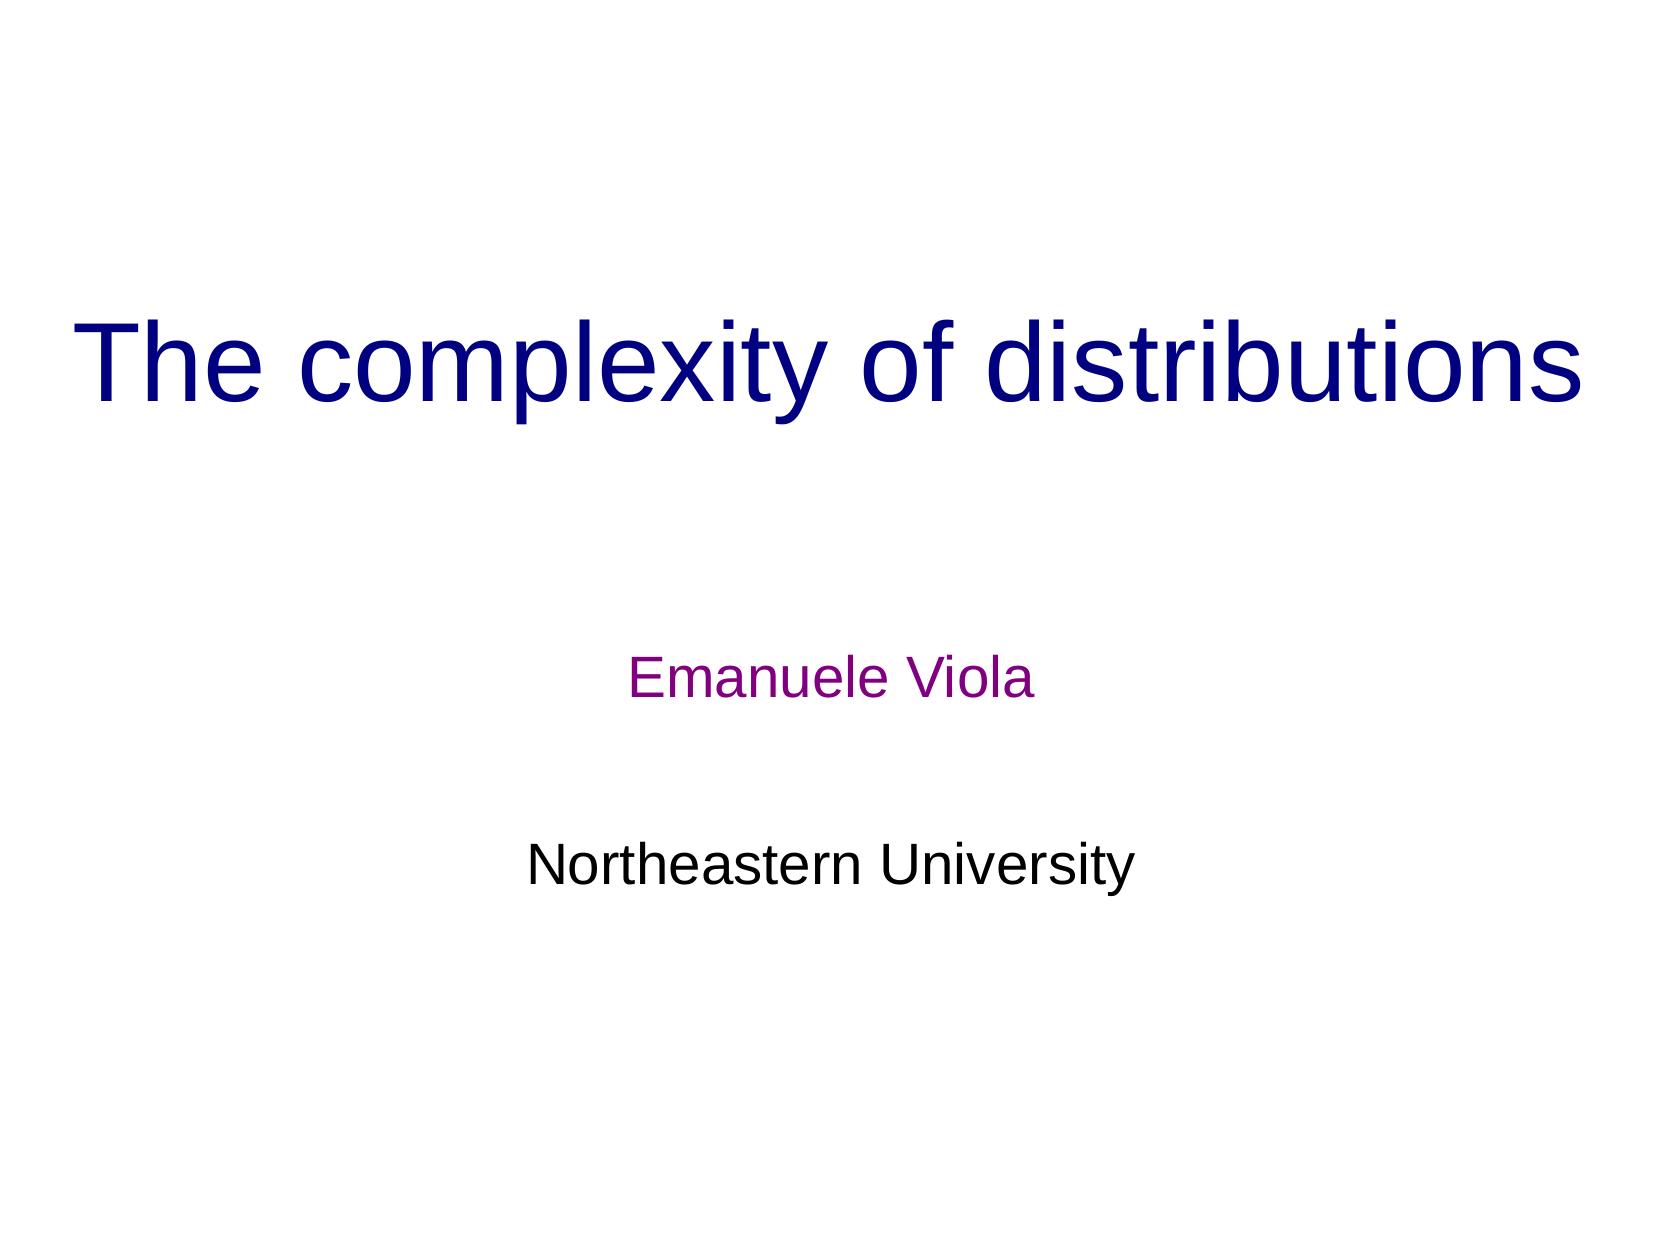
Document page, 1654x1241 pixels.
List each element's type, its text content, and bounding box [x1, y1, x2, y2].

title The complexity of distributions [3, 187, 1654, 538]
subtitle Emanuele Viola Northeastern University [37, 637, 1626, 1201]
